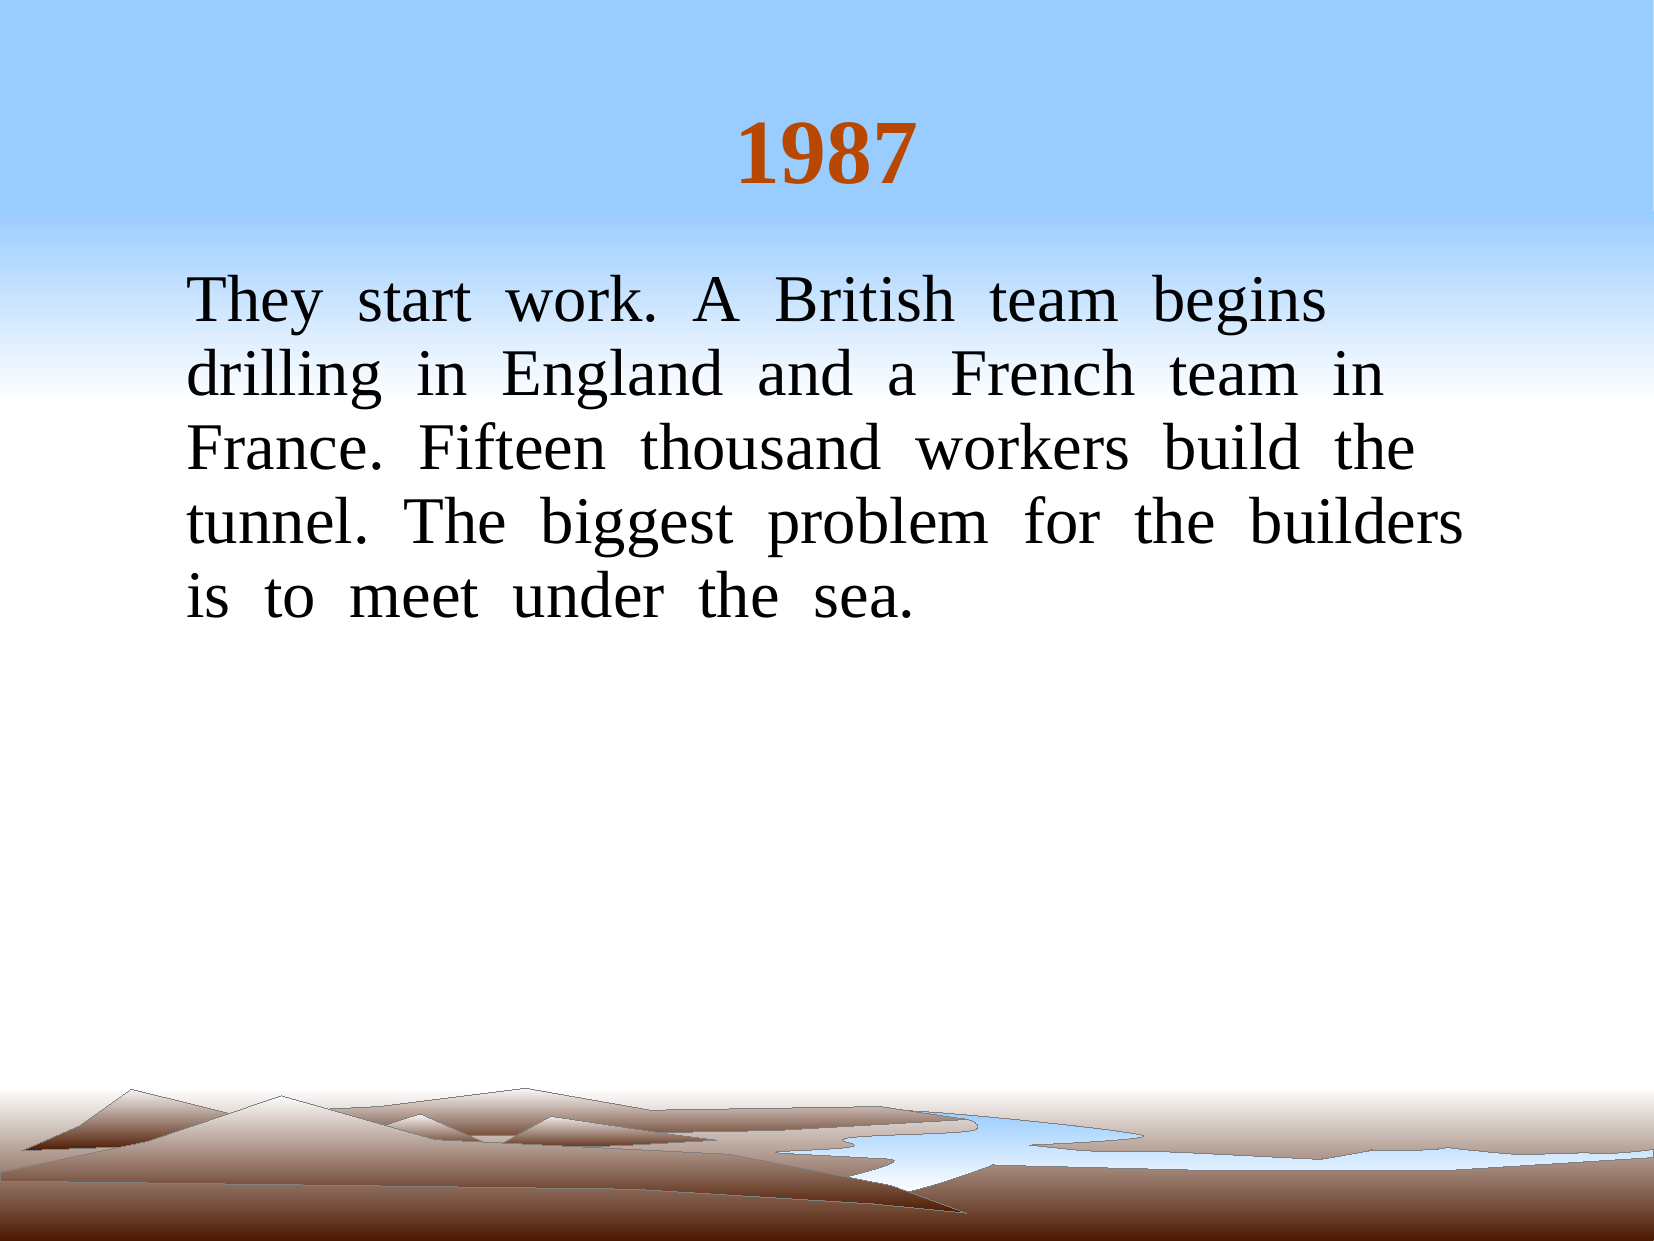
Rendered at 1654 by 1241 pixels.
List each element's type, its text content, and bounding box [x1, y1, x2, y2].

title 1987 [82, 56, 1571, 250]
list They start work. A British team begins drilling in England and a French team in France. Fifteen thousand workers build the tunnel. The biggest problem for the builders is to meet under the sea. [121, 261, 811, 1066]
picture [826, 236, 1632, 1152]
